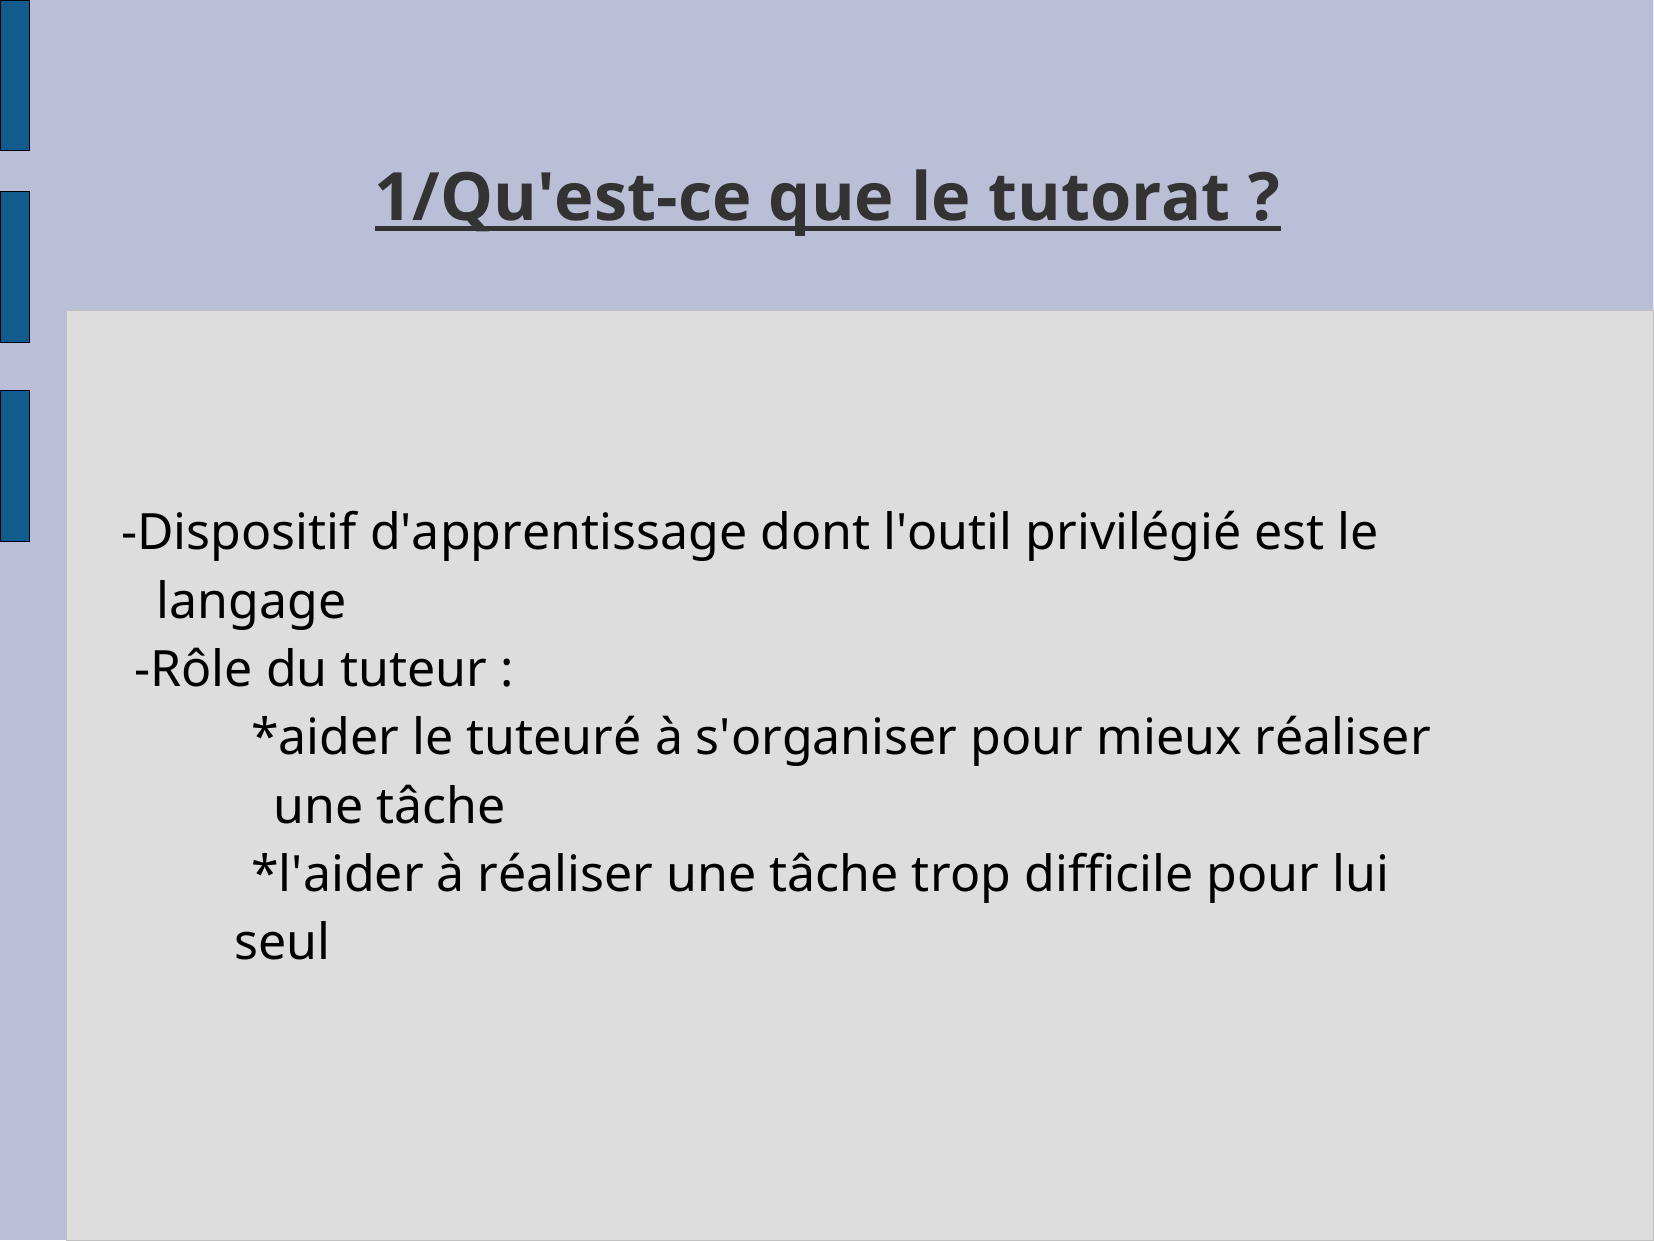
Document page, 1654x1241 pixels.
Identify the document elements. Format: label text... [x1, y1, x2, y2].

subtitle -Dispositif d'apprentissage dont l'outil privilégié est le langage -Rôle du tuteur : *aider le tuteuré à s'organiser pour mieux réaliser une tâche *l'aider à réaliser une tâche trop difficile pour lui seul [121, 344, 1534, 1127]
title 1/Qu'est-ce que le tutorat ? [121, 91, 1534, 299]
